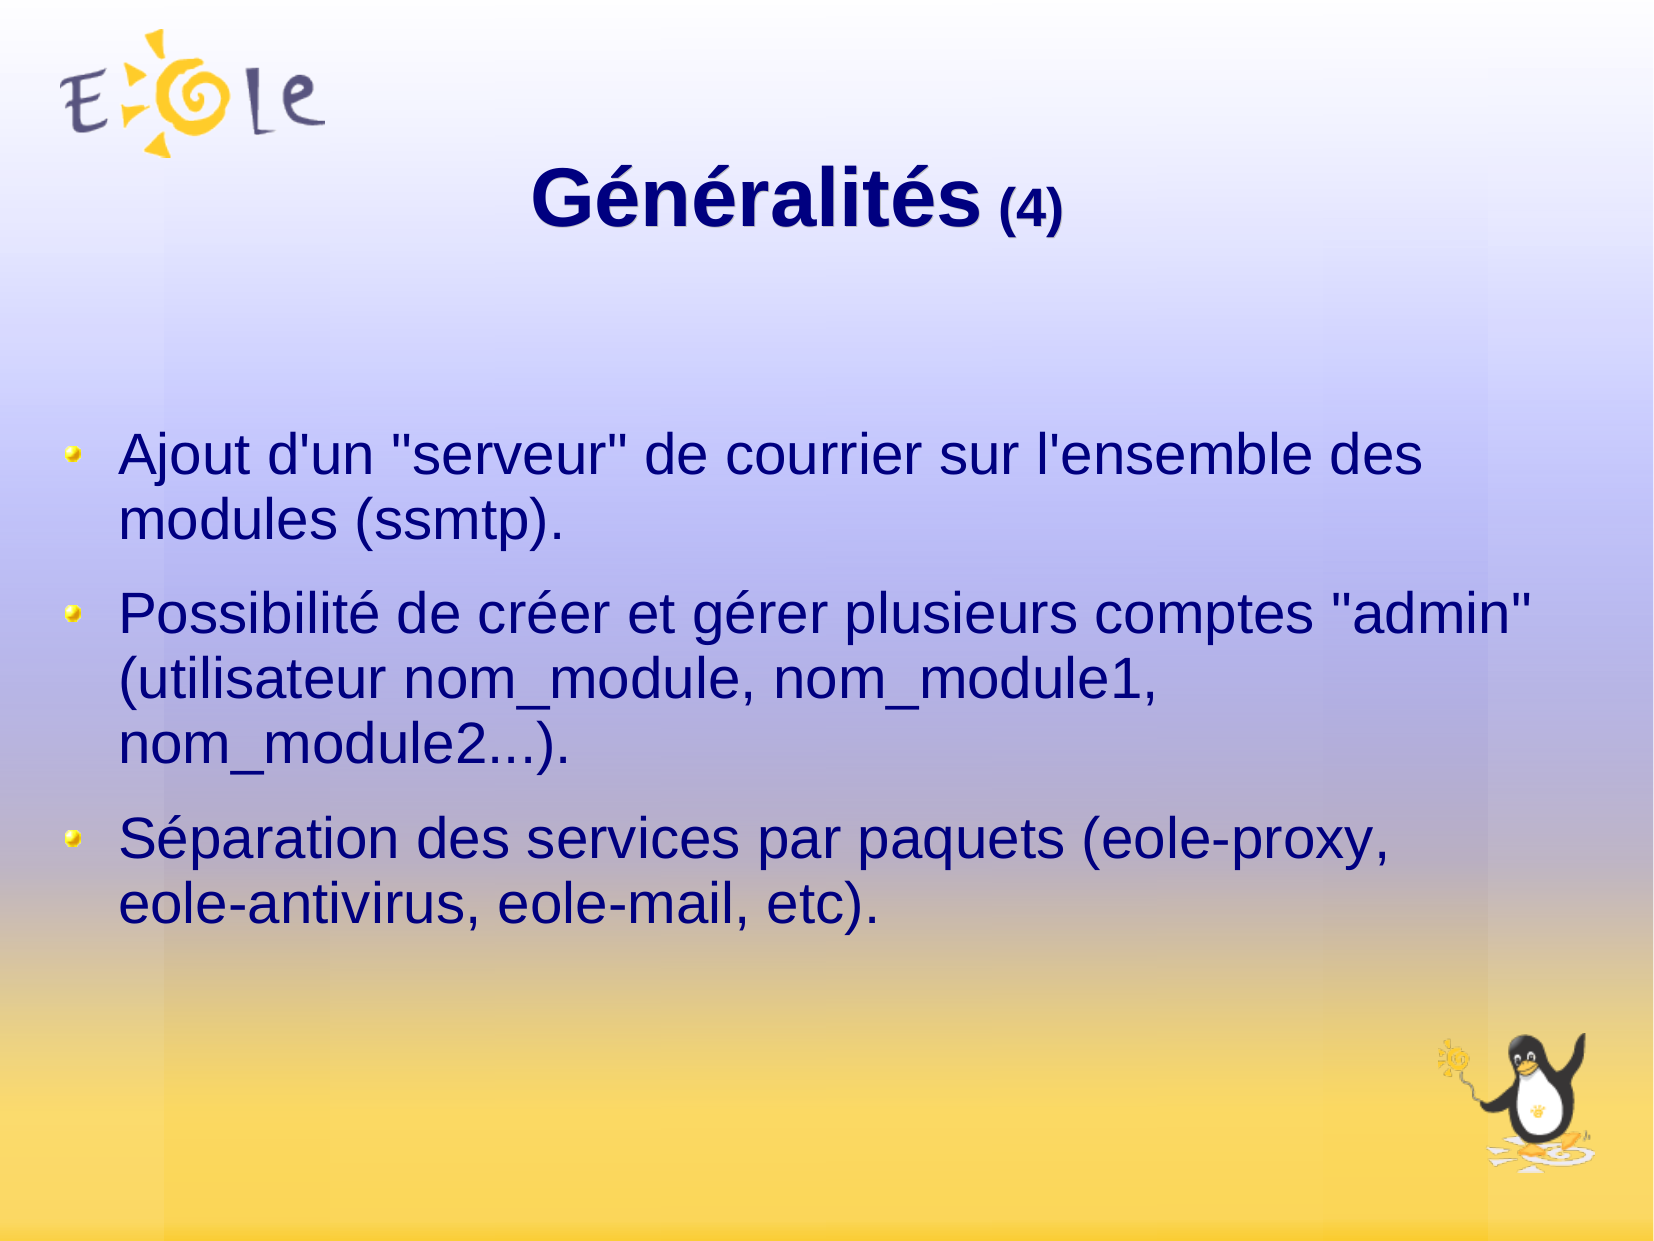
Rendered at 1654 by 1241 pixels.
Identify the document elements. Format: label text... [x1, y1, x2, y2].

text_box Généralités (4) [515, 143, 1118, 266]
picture [0, 0, 1654, 1241]
list Ajout d'un "serveur" de courrier sur l'ensemble des modules (ssmtp). Possibilité de créer et gérer plusieurs comptes "admin" (utilisateur nom_module, nom_module1, nom_module2...). Séparation des services par paquets (eole-proxy, eole-antivirus, eole-mail, etc). [47, 421, 1536, 1241]
